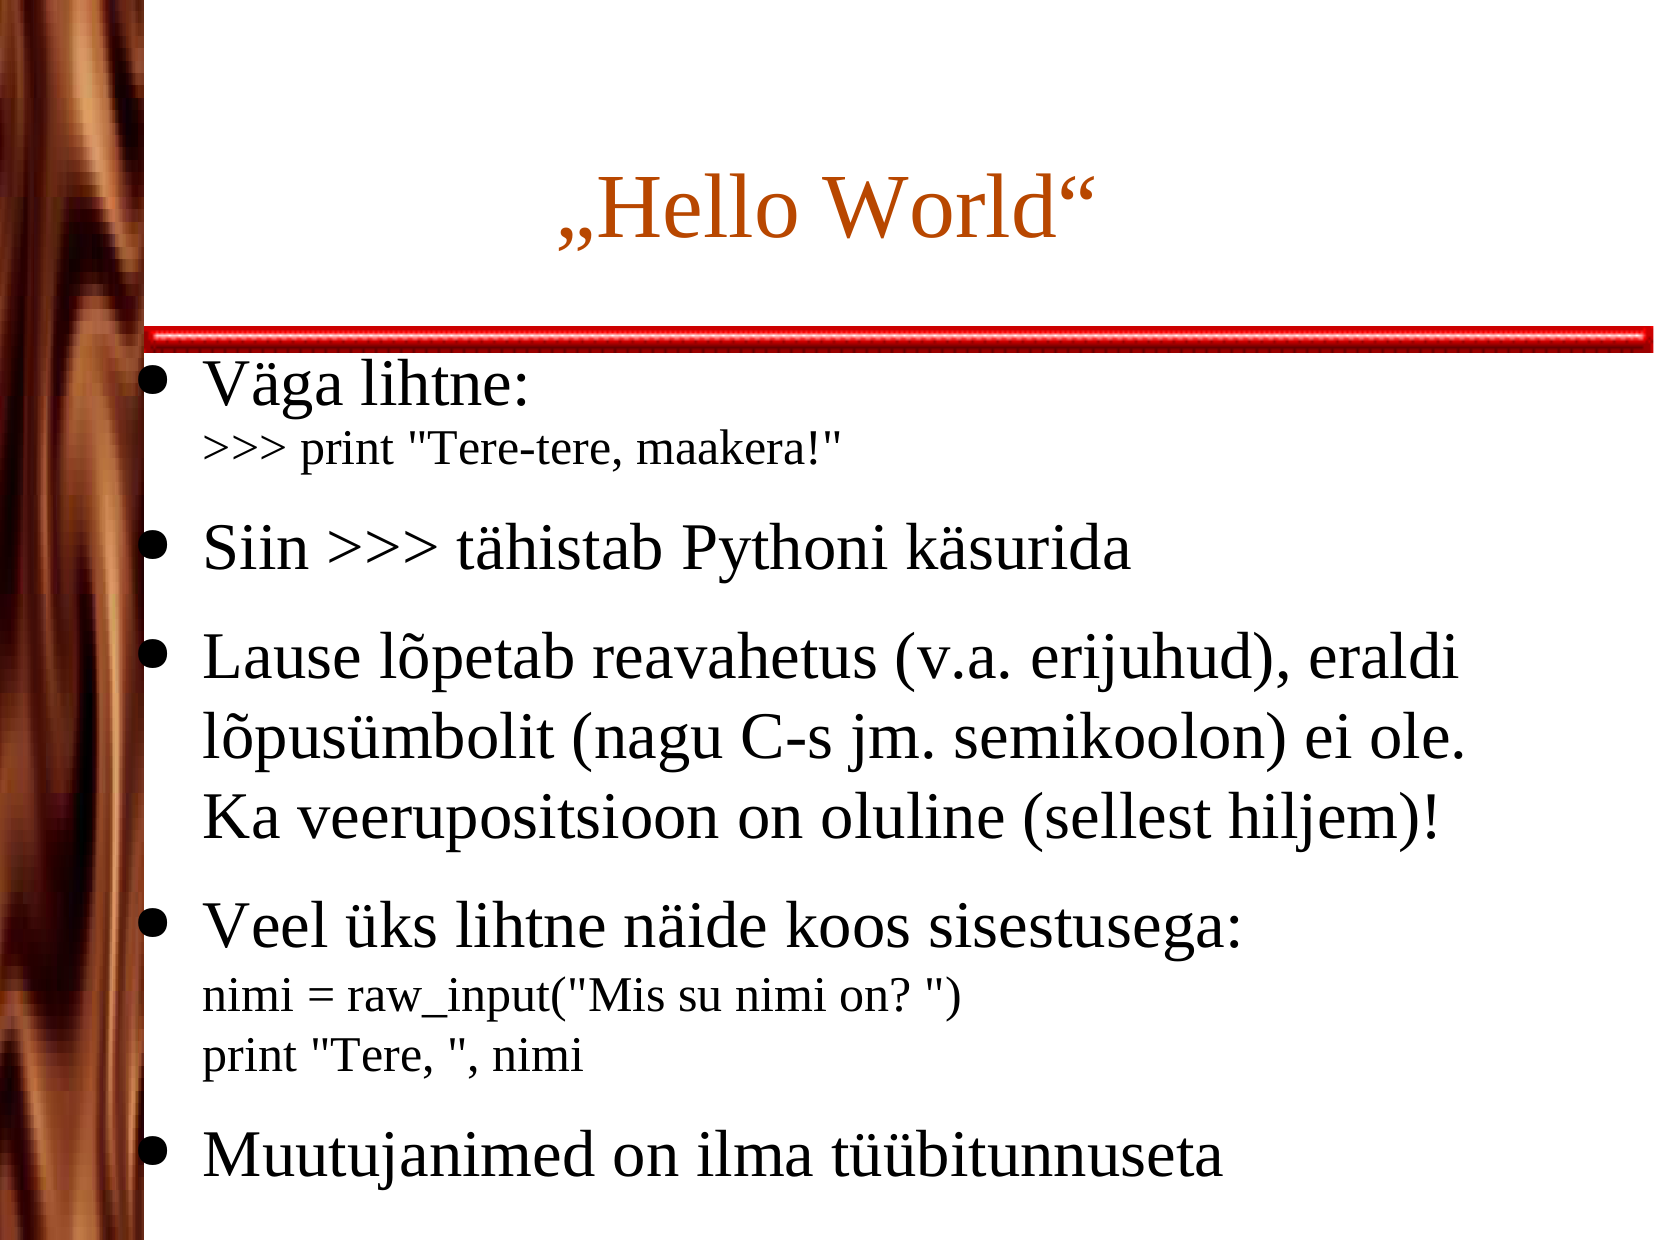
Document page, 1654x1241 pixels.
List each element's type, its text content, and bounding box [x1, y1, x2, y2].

picture [0, 0, 1654, 1240]
title „Hello World“ [121, 100, 1533, 312]
list Väga lihtne: >>> print "Tere-tere, maakera!" Siin >>> tähistab Pythoni käsurida Lause lõpetab reavahetus (v.a. erijuhud), eraldi lõpusümbolit (nagu C-s jm. semikoolon) ei ole. Ka veerupositsioon on oluline (sellest hiljem)! Veel üks lihtne näide koos sisestusega: nimi = raw_input("Mis su nimi on? ") print "Tere, ", nimi Muutujanimed on ilma tüübitunnuseta [121, 344, 1533, 1193]
